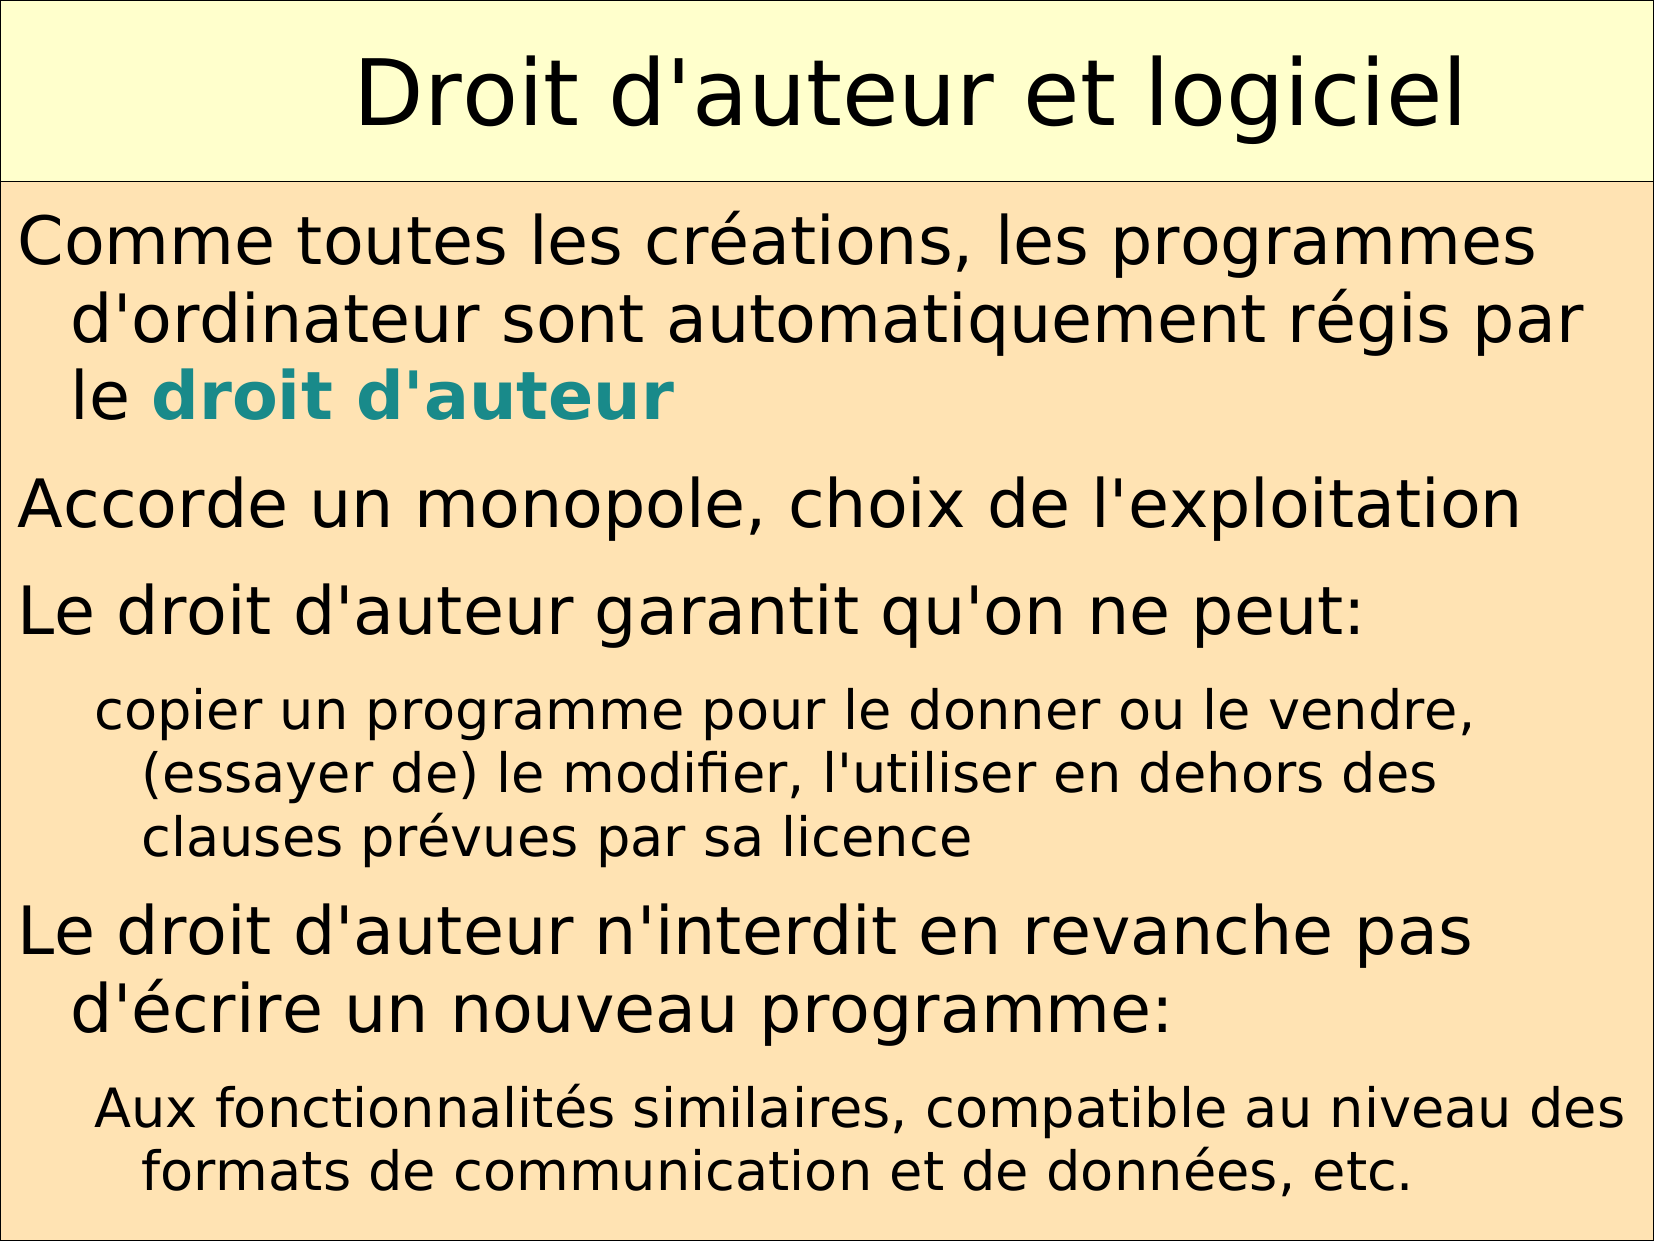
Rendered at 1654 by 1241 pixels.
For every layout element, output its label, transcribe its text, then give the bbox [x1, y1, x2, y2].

list Comme toutes les créations, les programmes d'ordinateur sont automatiquement régis par le droit d'auteur Accorde un monopole, choix de l'exploitation Le droit d'auteur garantit qu'on ne peut: copier un programme pour le donner ou le vendre, (essayer de) le modifier, l'utiliser en dehors des clauses prévues par sa licence Le droit d'auteur n'interdit en revanche pas d'écrire un nouveau programme: Aux fonctionnalités similaires, compatible au niveau des formats de communication et de données, etc. [0, 202, 1654, 1210]
title Droit d'auteur et logiciel [203, 39, 1620, 147]
